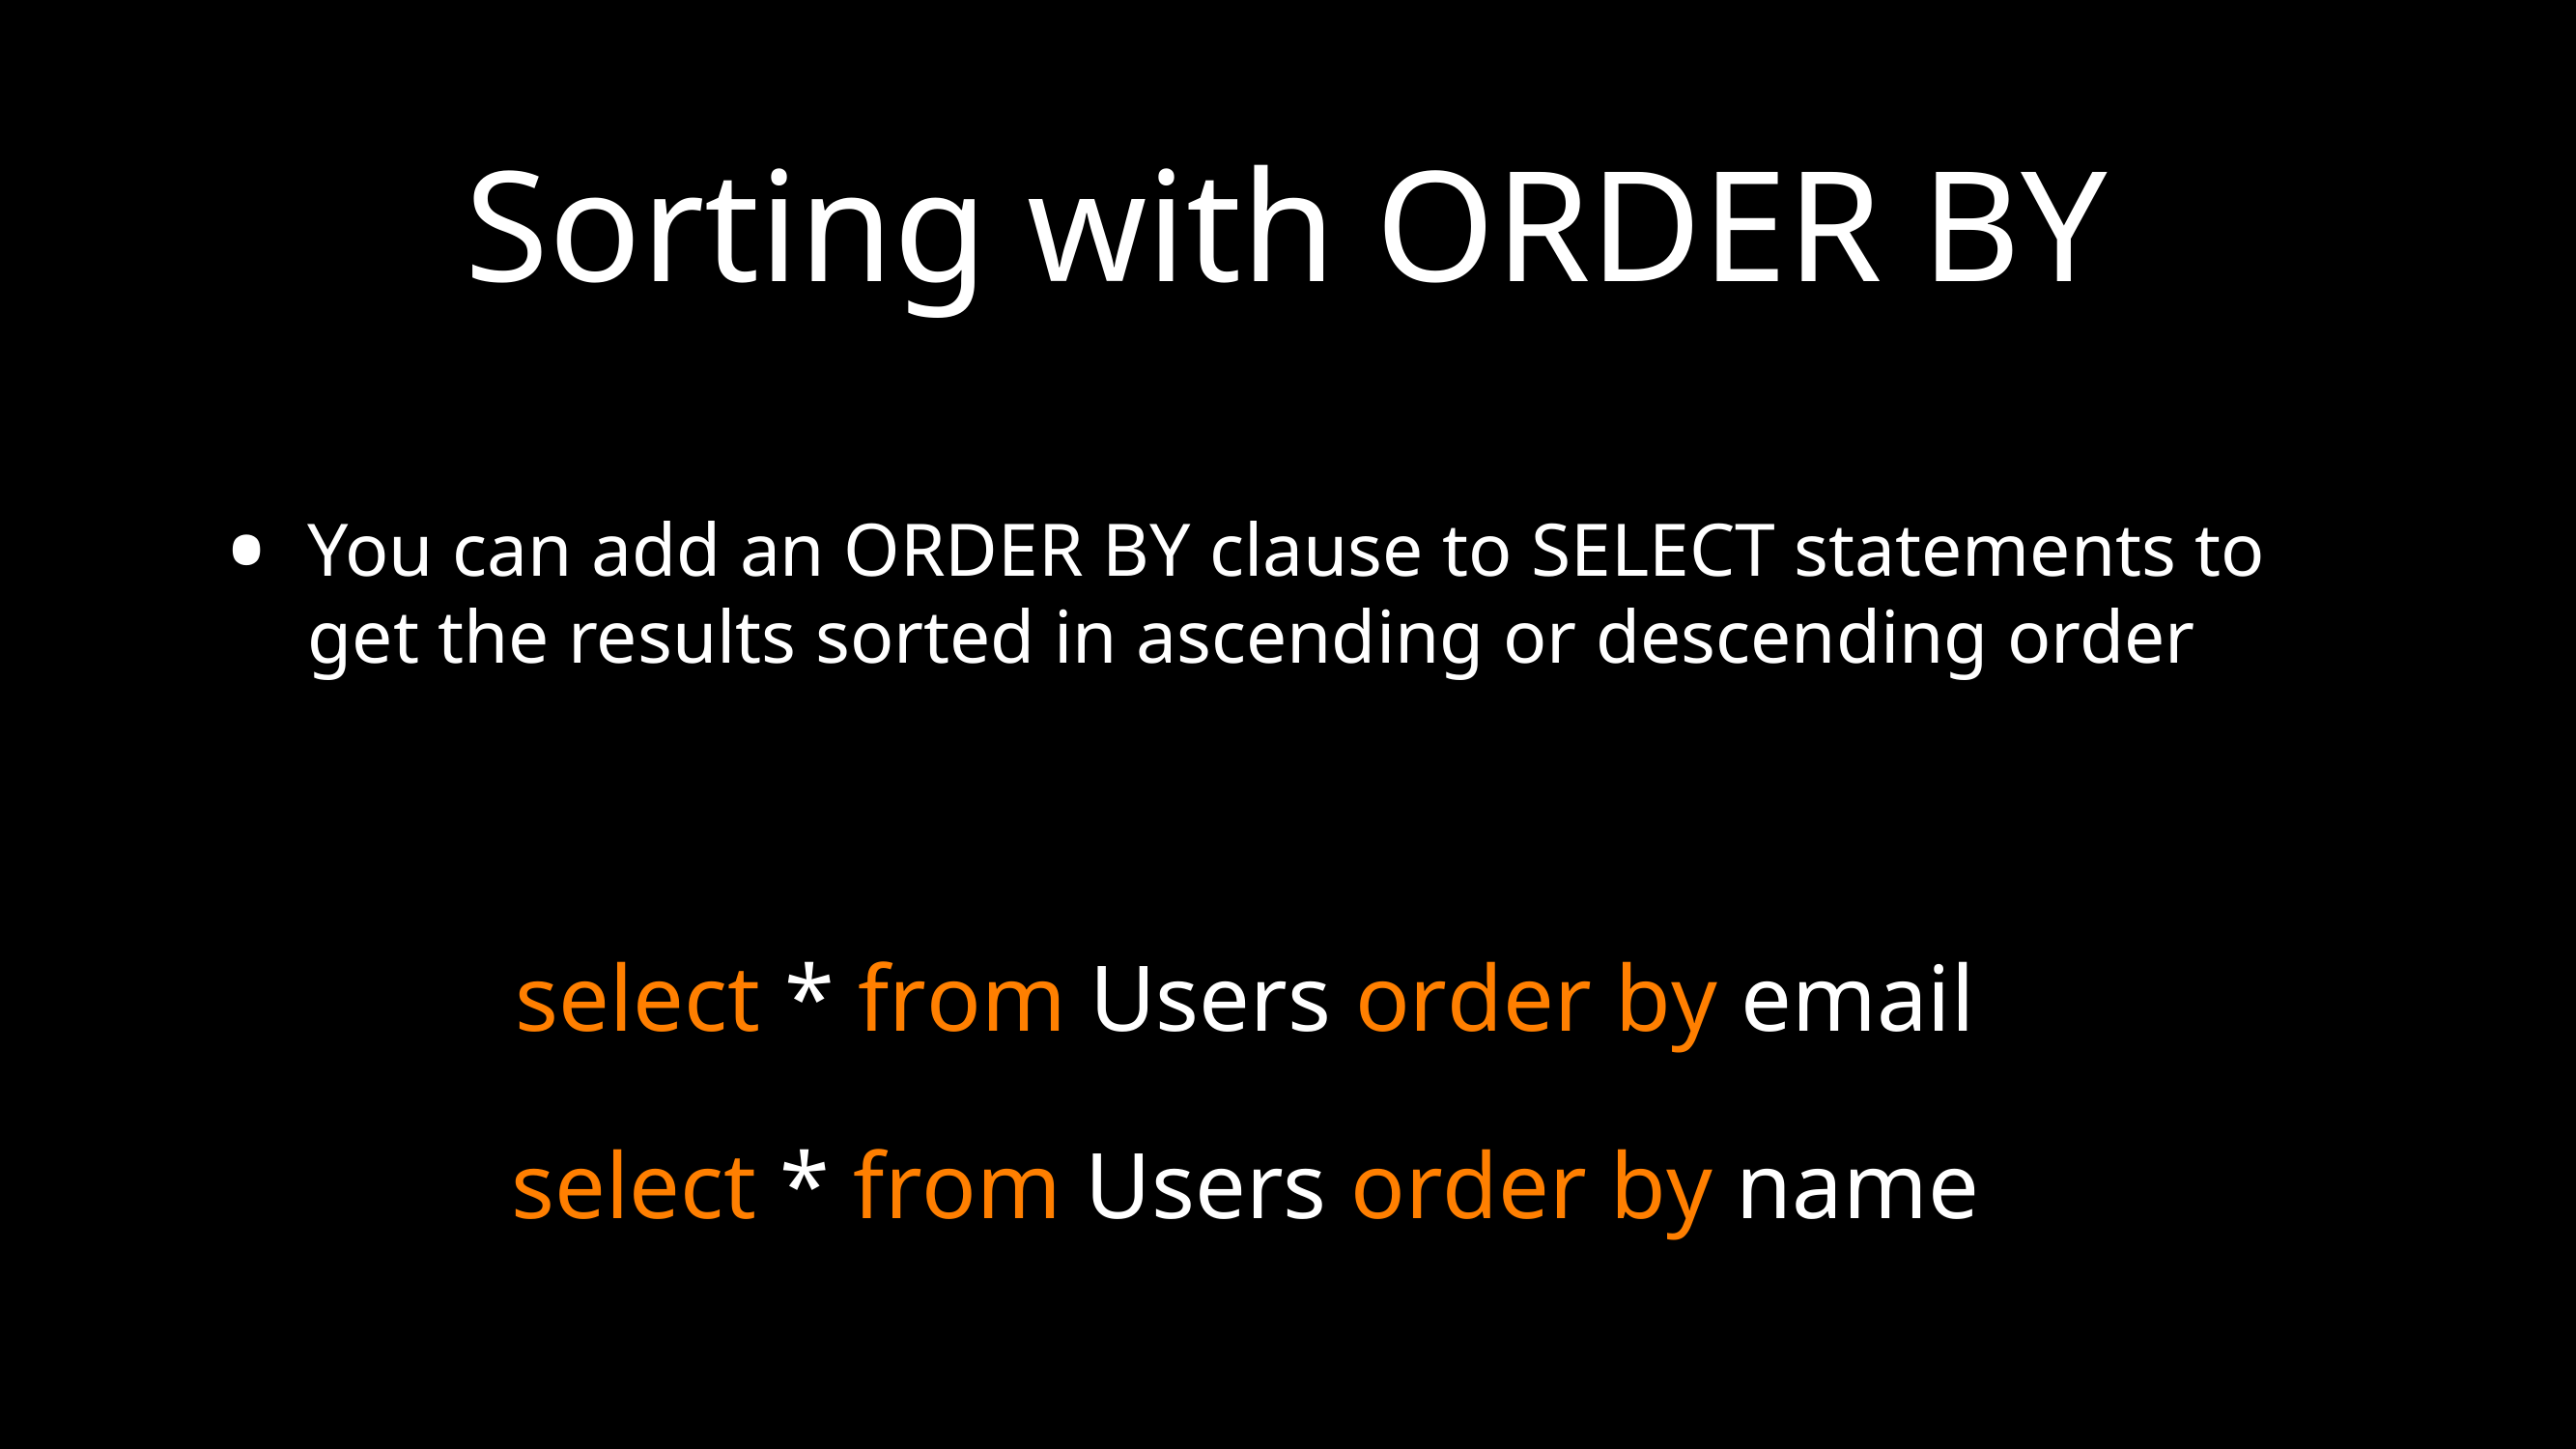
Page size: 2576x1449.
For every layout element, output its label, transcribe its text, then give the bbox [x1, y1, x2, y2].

title Sorting with ORDER BY [183, 38, 2392, 403]
text_box select * from Users order by name [511, 1127, 1980, 1237]
list You can add an ORDER BY clause to SELECT statements to get the results sorted in ascending or descending order [183, 412, 2392, 769]
text_box select * from Users order by email [515, 940, 1975, 1050]
